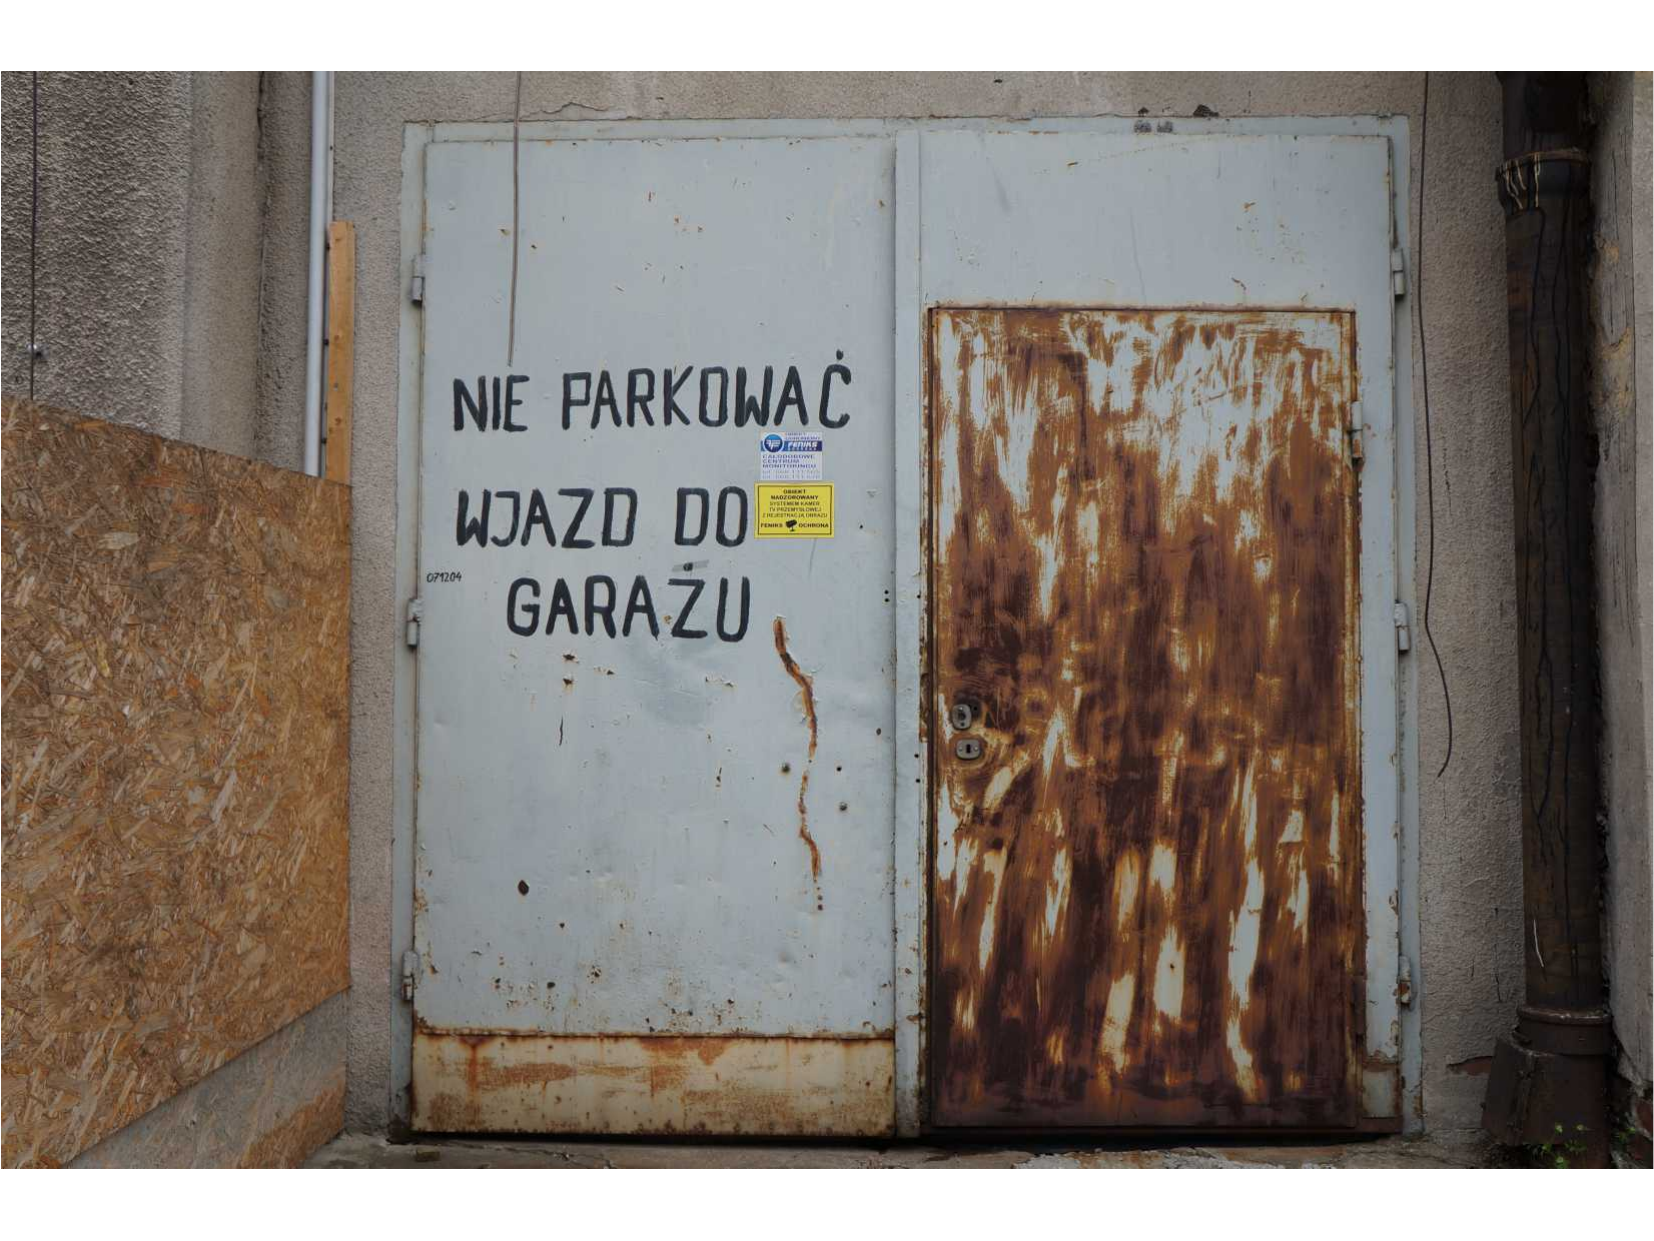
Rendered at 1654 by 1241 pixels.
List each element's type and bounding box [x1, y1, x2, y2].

picture [1, 71, 1654, 1169]
